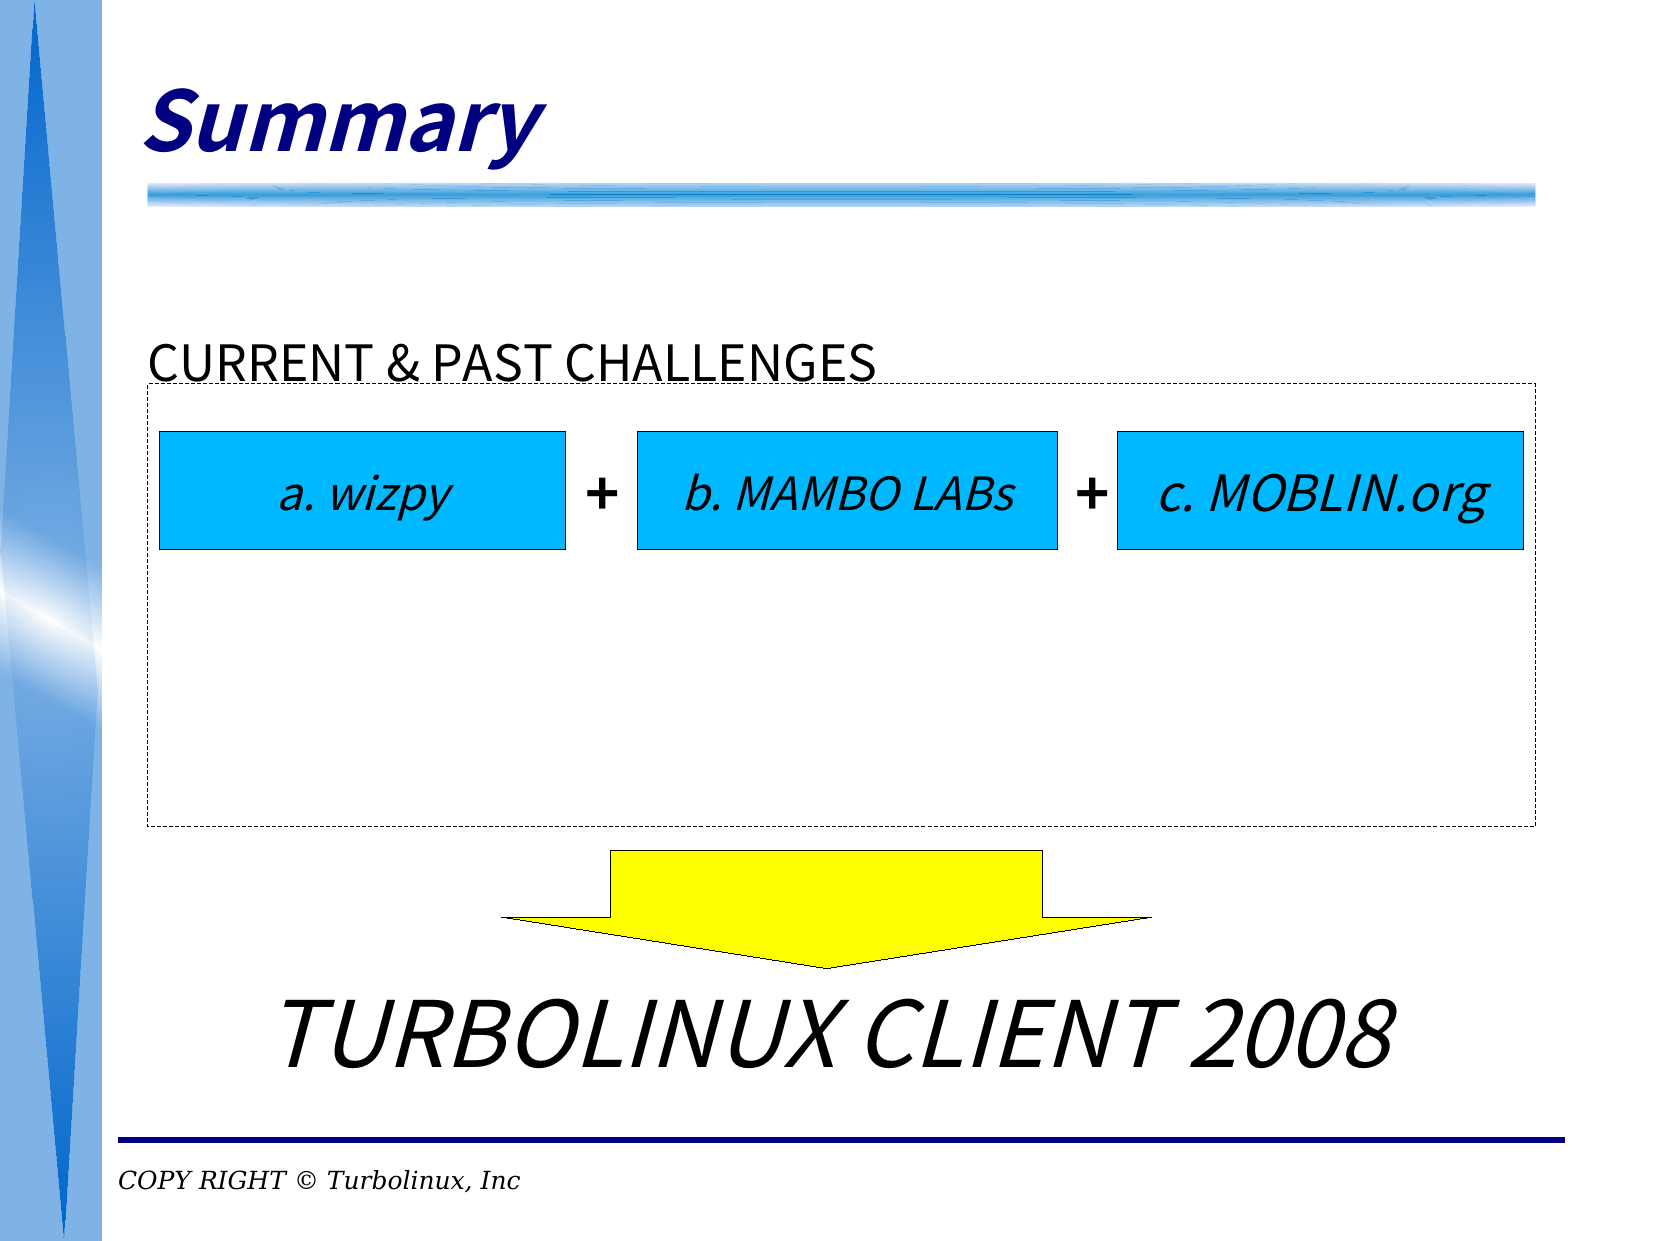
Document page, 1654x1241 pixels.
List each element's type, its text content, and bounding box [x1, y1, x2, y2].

title Summary [138, 69, 1527, 162]
text_box TURBOLINUX CLIENT 2008 [147, 938, 1530, 1117]
text_box CURRENT & PAST CHALLENGES [147, 324, 975, 396]
text_box [501, 850, 1152, 969]
text_box c. MOBLIN.org [1117, 431, 1524, 550]
text_box + [572, 460, 632, 520]
text_box a. wizpy [159, 431, 566, 550]
text_box + [1062, 460, 1123, 520]
text_box b. MAMBO LABs [637, 431, 1058, 550]
